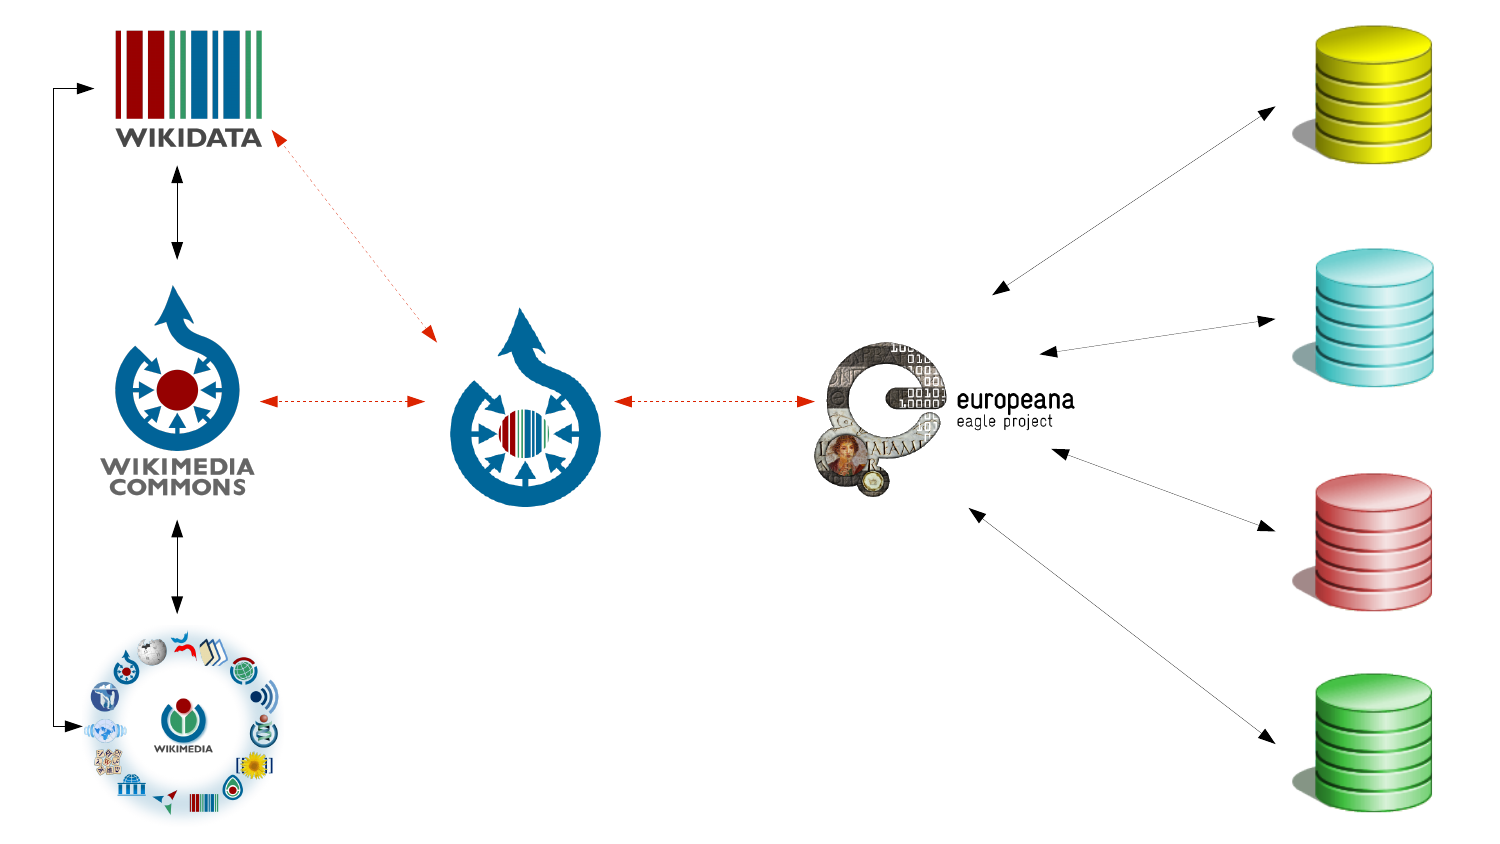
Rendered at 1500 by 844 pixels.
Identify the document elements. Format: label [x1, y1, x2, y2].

picture [82, 625, 284, 827]
picture [94, 23, 284, 154]
picture [1287, 11, 1453, 179]
picture [814, 342, 1075, 497]
picture [94, 283, 260, 497]
picture [448, 307, 602, 508]
picture [1287, 659, 1453, 827]
picture [1287, 459, 1453, 626]
picture [1287, 234, 1455, 402]
